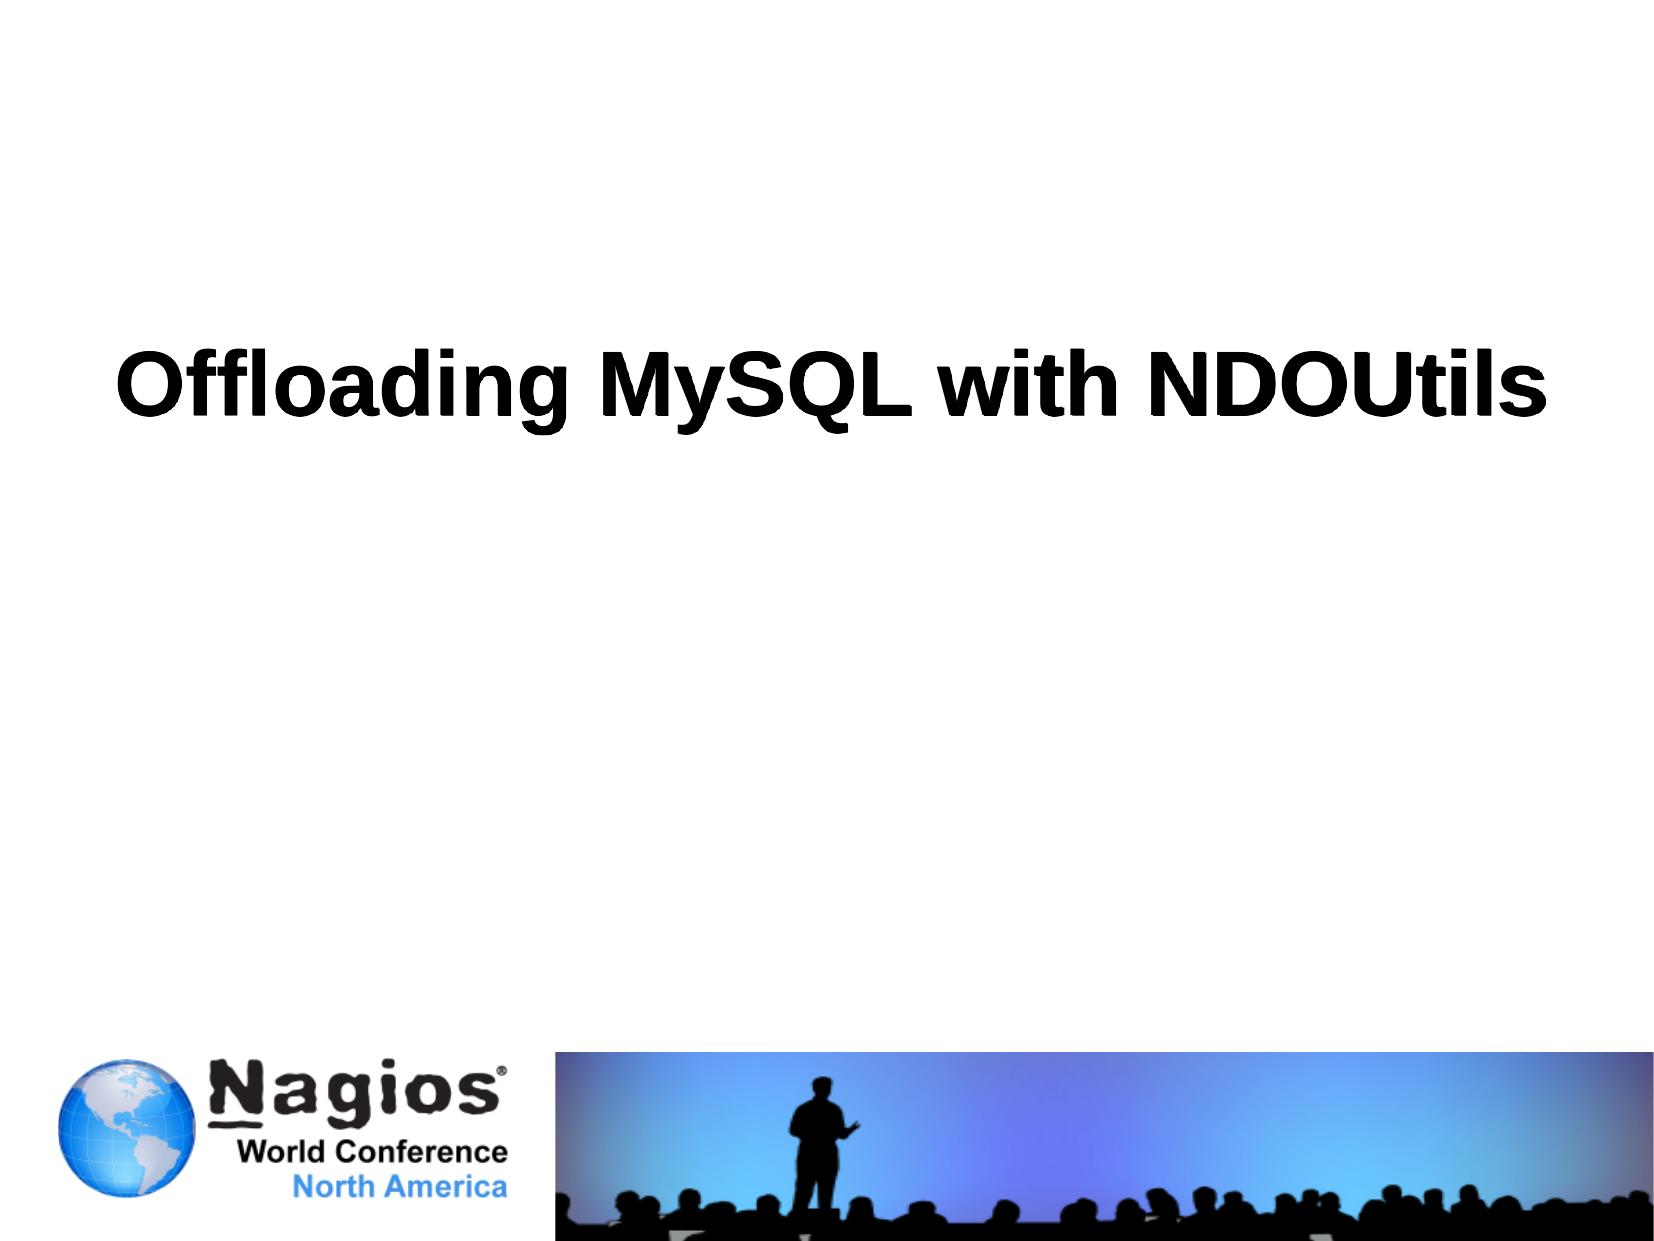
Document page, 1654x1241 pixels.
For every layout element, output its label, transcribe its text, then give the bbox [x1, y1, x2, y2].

title Offloading MySQL with NDOUtils [87, 280, 1576, 488]
picture [58, 1058, 509, 1228]
picture [555, 1052, 1654, 1241]
